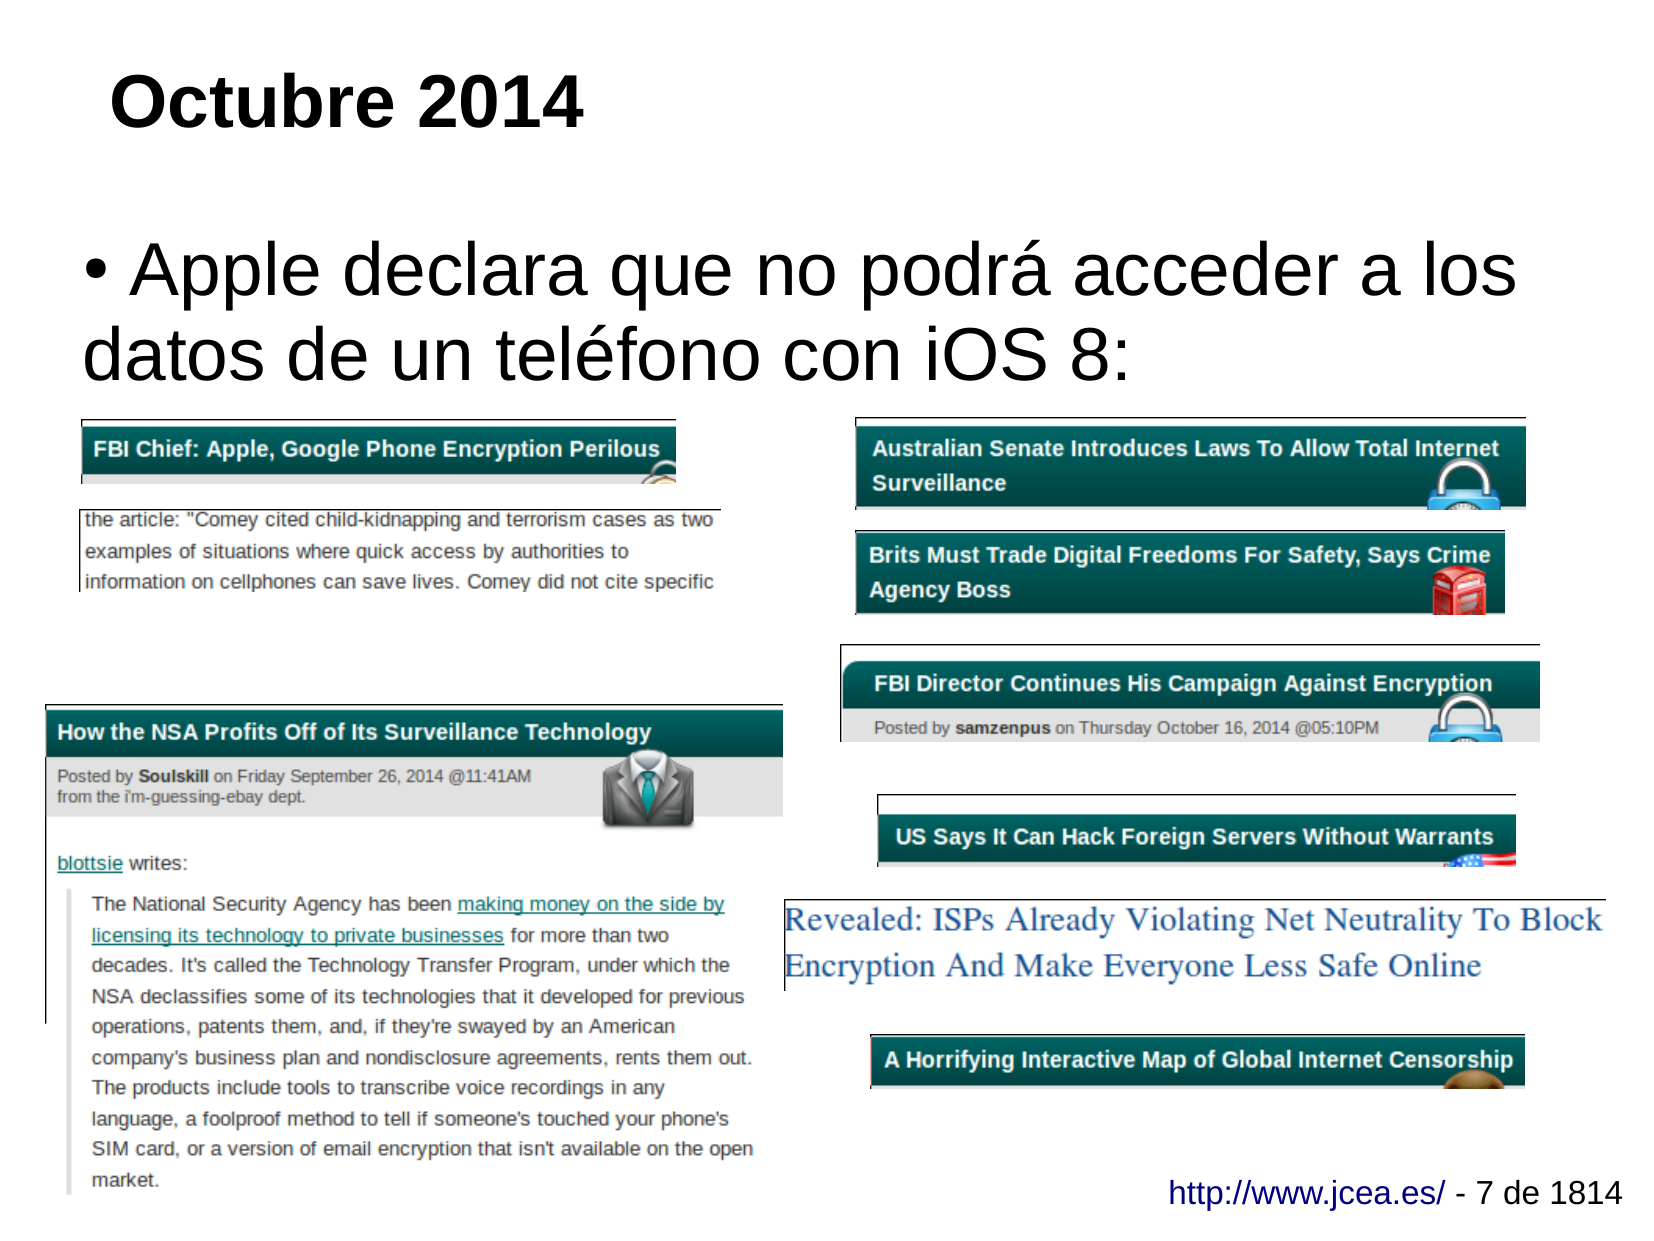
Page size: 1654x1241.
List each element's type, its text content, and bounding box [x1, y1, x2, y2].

subtitle Octubre 2014 Apple declara que no podrá acceder a los datos de un teléfono con iOS 8: [82, 60, 1571, 1186]
picture [855, 417, 1526, 511]
picture [855, 530, 1505, 616]
picture [45, 704, 783, 1198]
picture [81, 419, 676, 485]
picture [840, 644, 1540, 742]
picture [79, 509, 721, 592]
picture [877, 794, 1516, 867]
text_box http://www.jcea.es/ - 7 de 1814 [1110, 1167, 1639, 1219]
picture [870, 1034, 1525, 1089]
picture [784, 899, 1606, 991]
